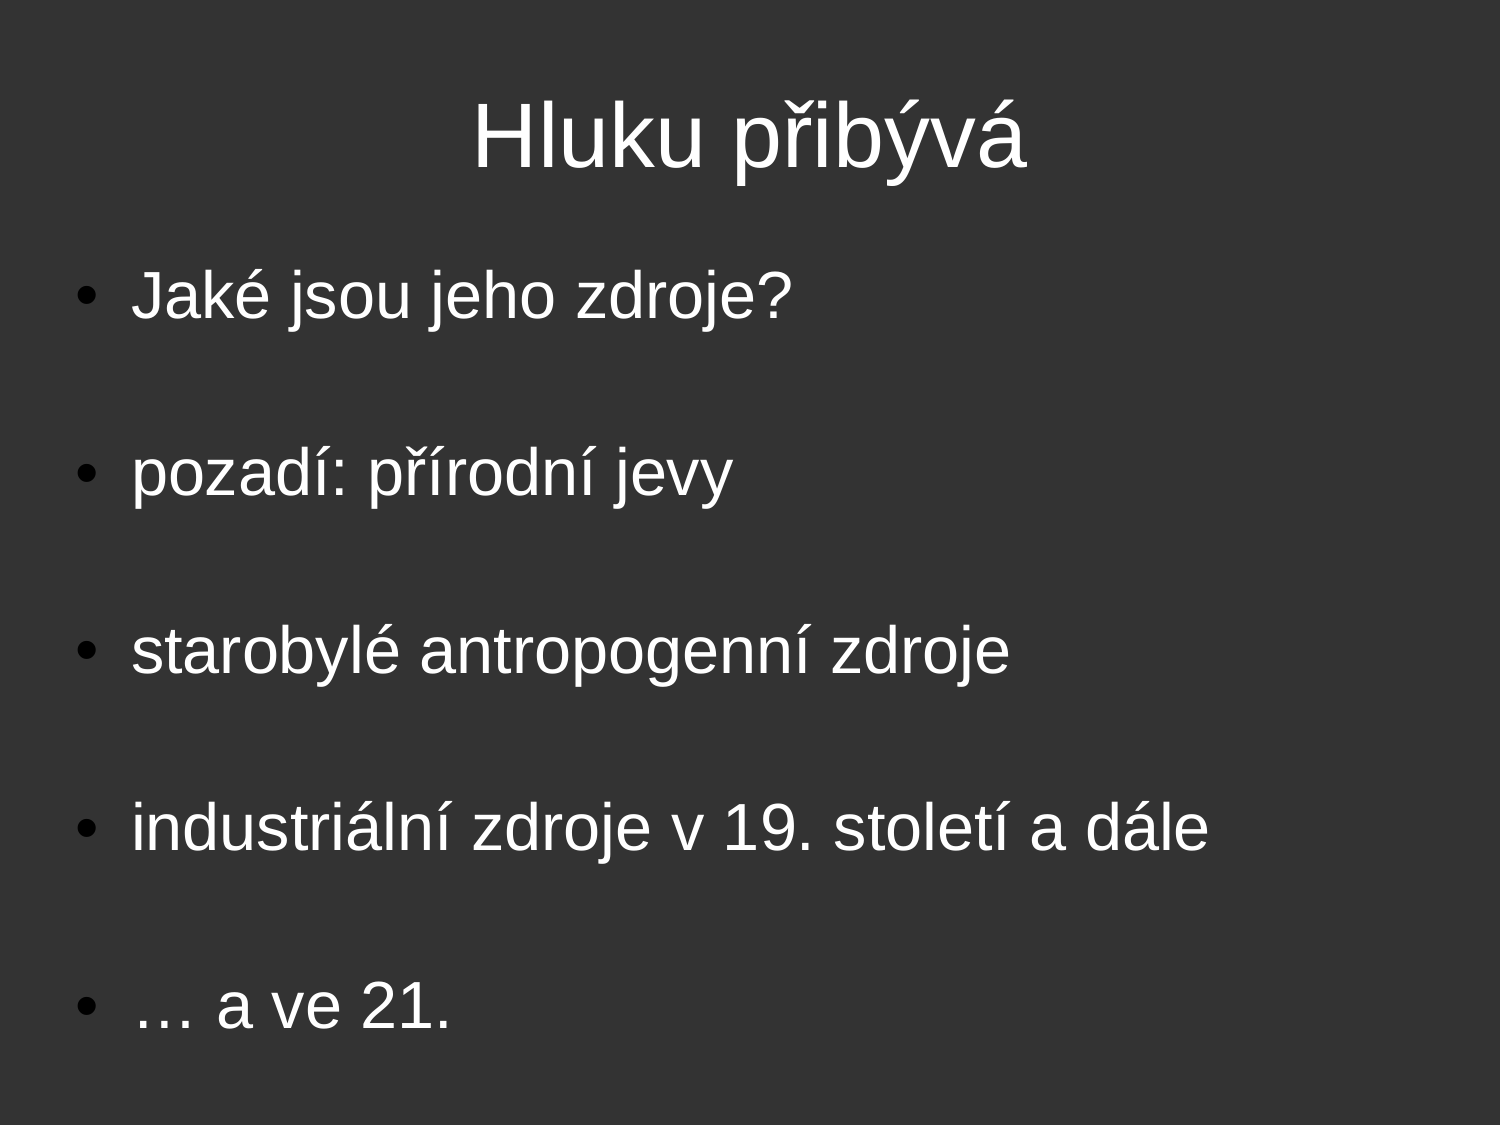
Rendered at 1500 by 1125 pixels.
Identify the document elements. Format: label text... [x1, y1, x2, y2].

title Hluku přibývá [75, 21, 1425, 257]
list Jaké jsou jeho zdroje? pozadí: přírodní jevy starobylé antropogenní zdroje industriální zdroje v 19. století a dále … a ve 21. [75, 262, 1425, 1048]
